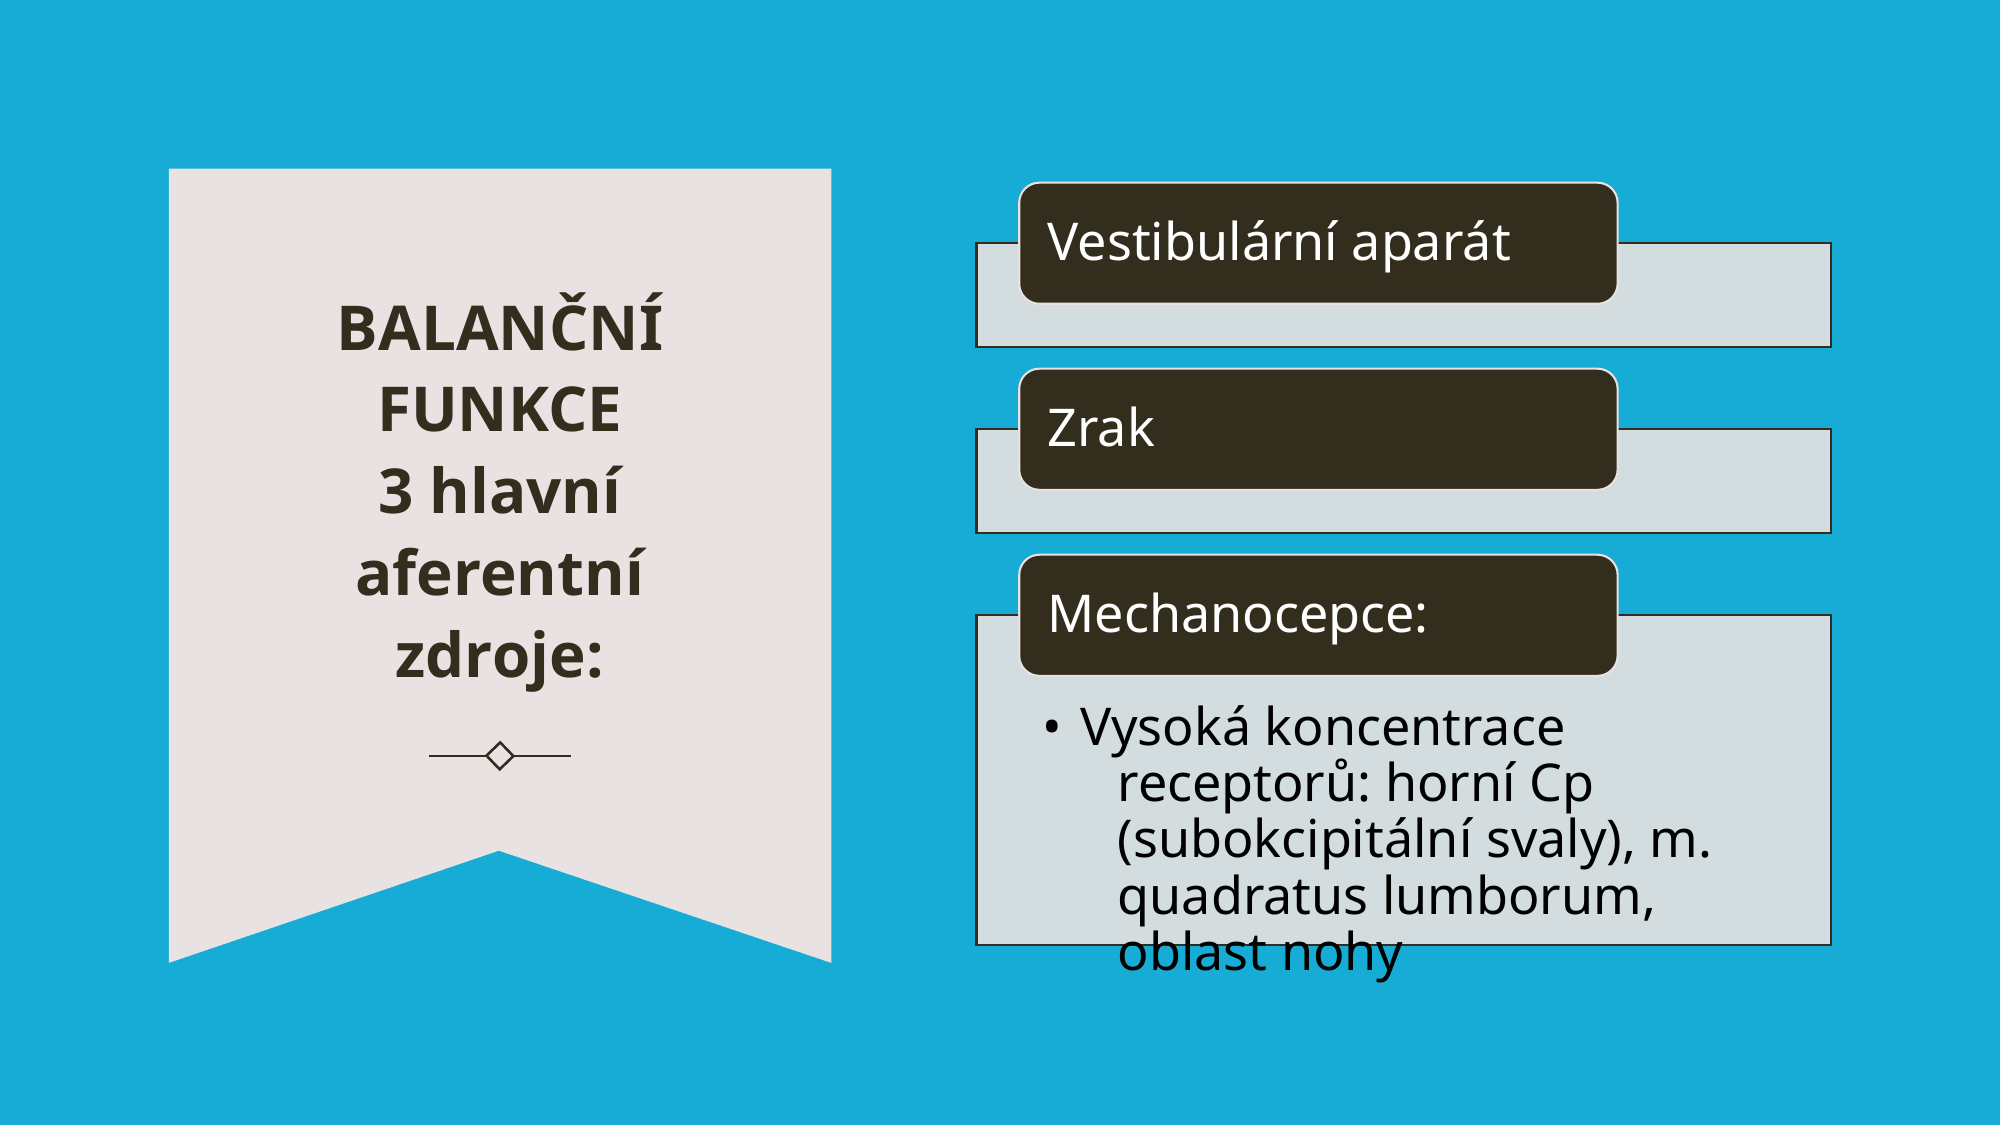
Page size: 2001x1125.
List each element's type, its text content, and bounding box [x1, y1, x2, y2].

text_box Vestibulární aparát [1019, 182, 1618, 304]
text_box Zrak [1019, 368, 1618, 490]
text_box Mechanocepce: [1019, 554, 1618, 676]
text_box Vysoká koncentrace receptorů: horní Cp (subokcipitální svaly), m. quadratus lumborum, oblast nohy [976, 615, 1832, 945]
text_box [0, 0, 2000, 1125]
title BALANČNÍ FUNKCE 3 hlavní aferentní zdroje: [233, 271, 767, 700]
